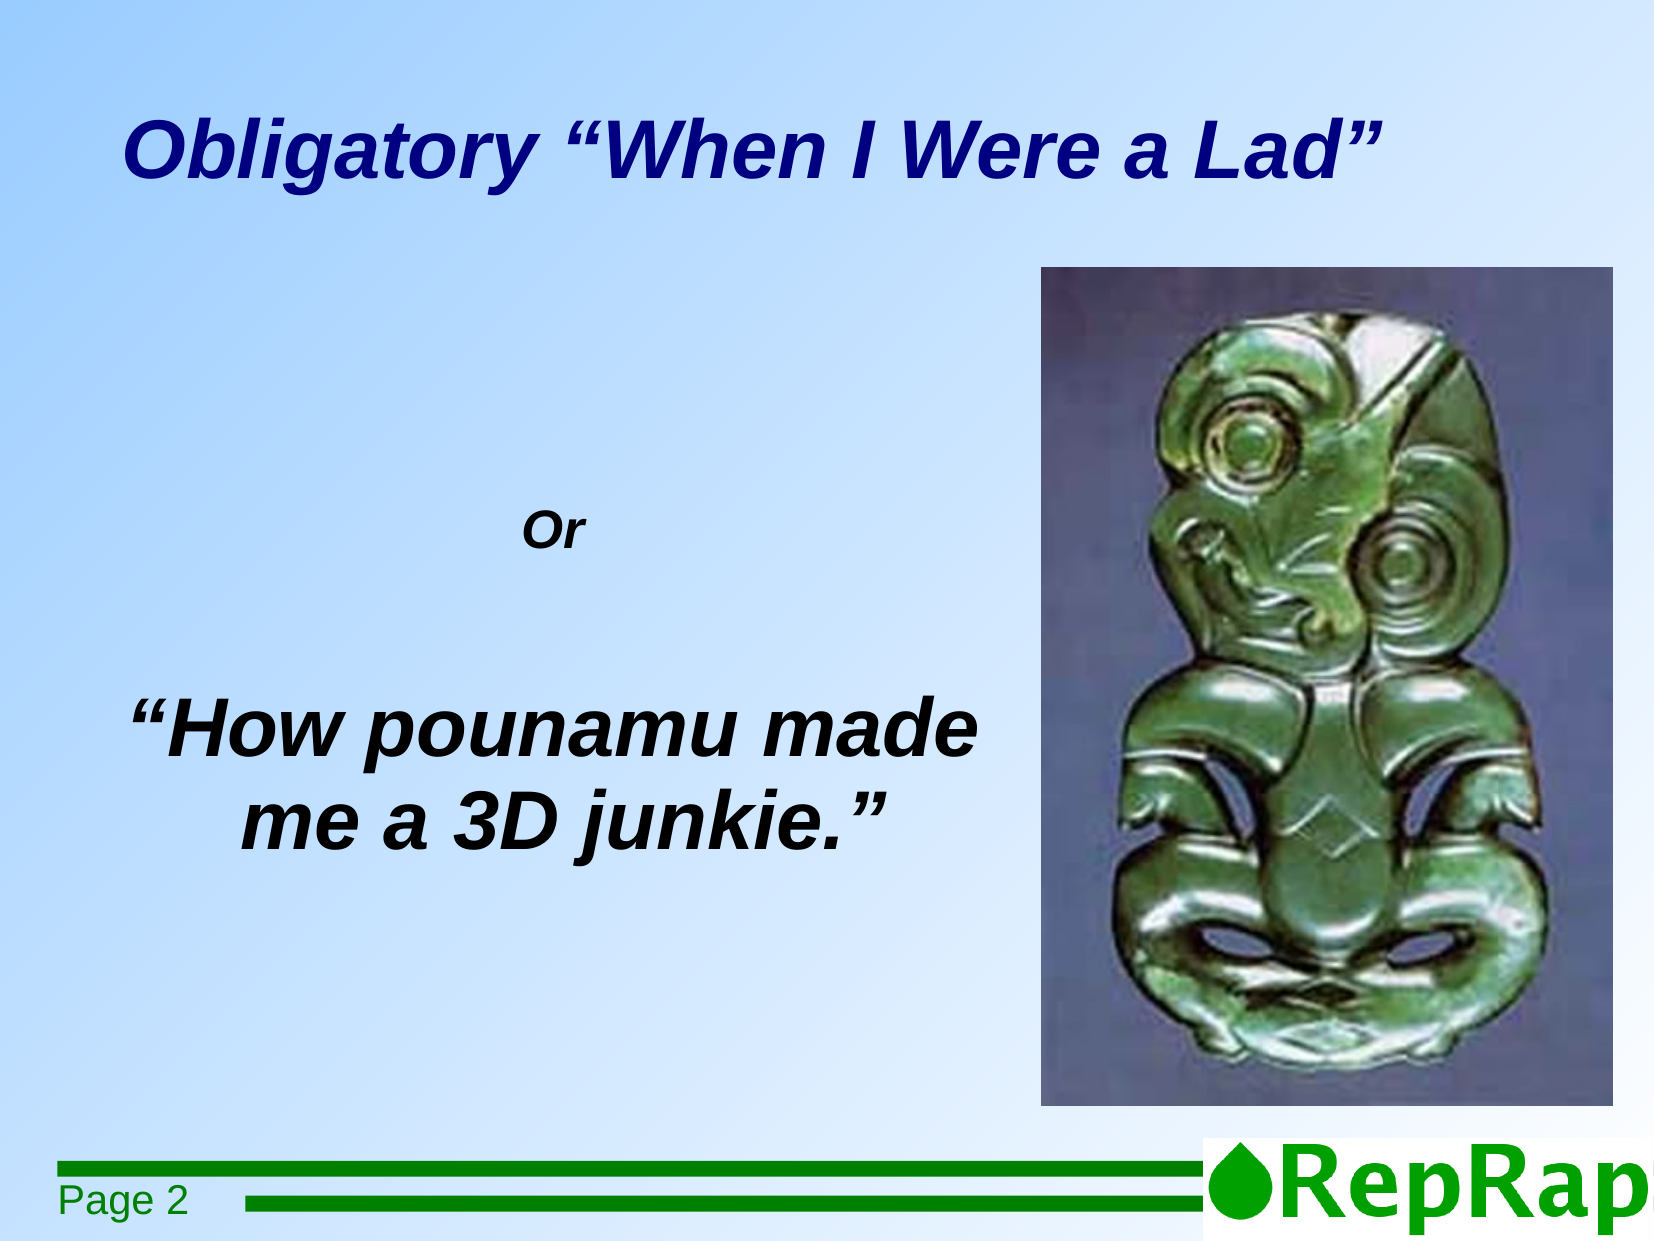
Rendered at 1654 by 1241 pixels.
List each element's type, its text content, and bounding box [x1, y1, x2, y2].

picture [1041, 267, 1613, 1106]
text_box Or “How pounamu made me a 3D junkie.” [62, 273, 1041, 1094]
title Obligatory “When I Were a Lad” [121, 46, 1534, 254]
picture [1203, 1138, 1654, 1241]
